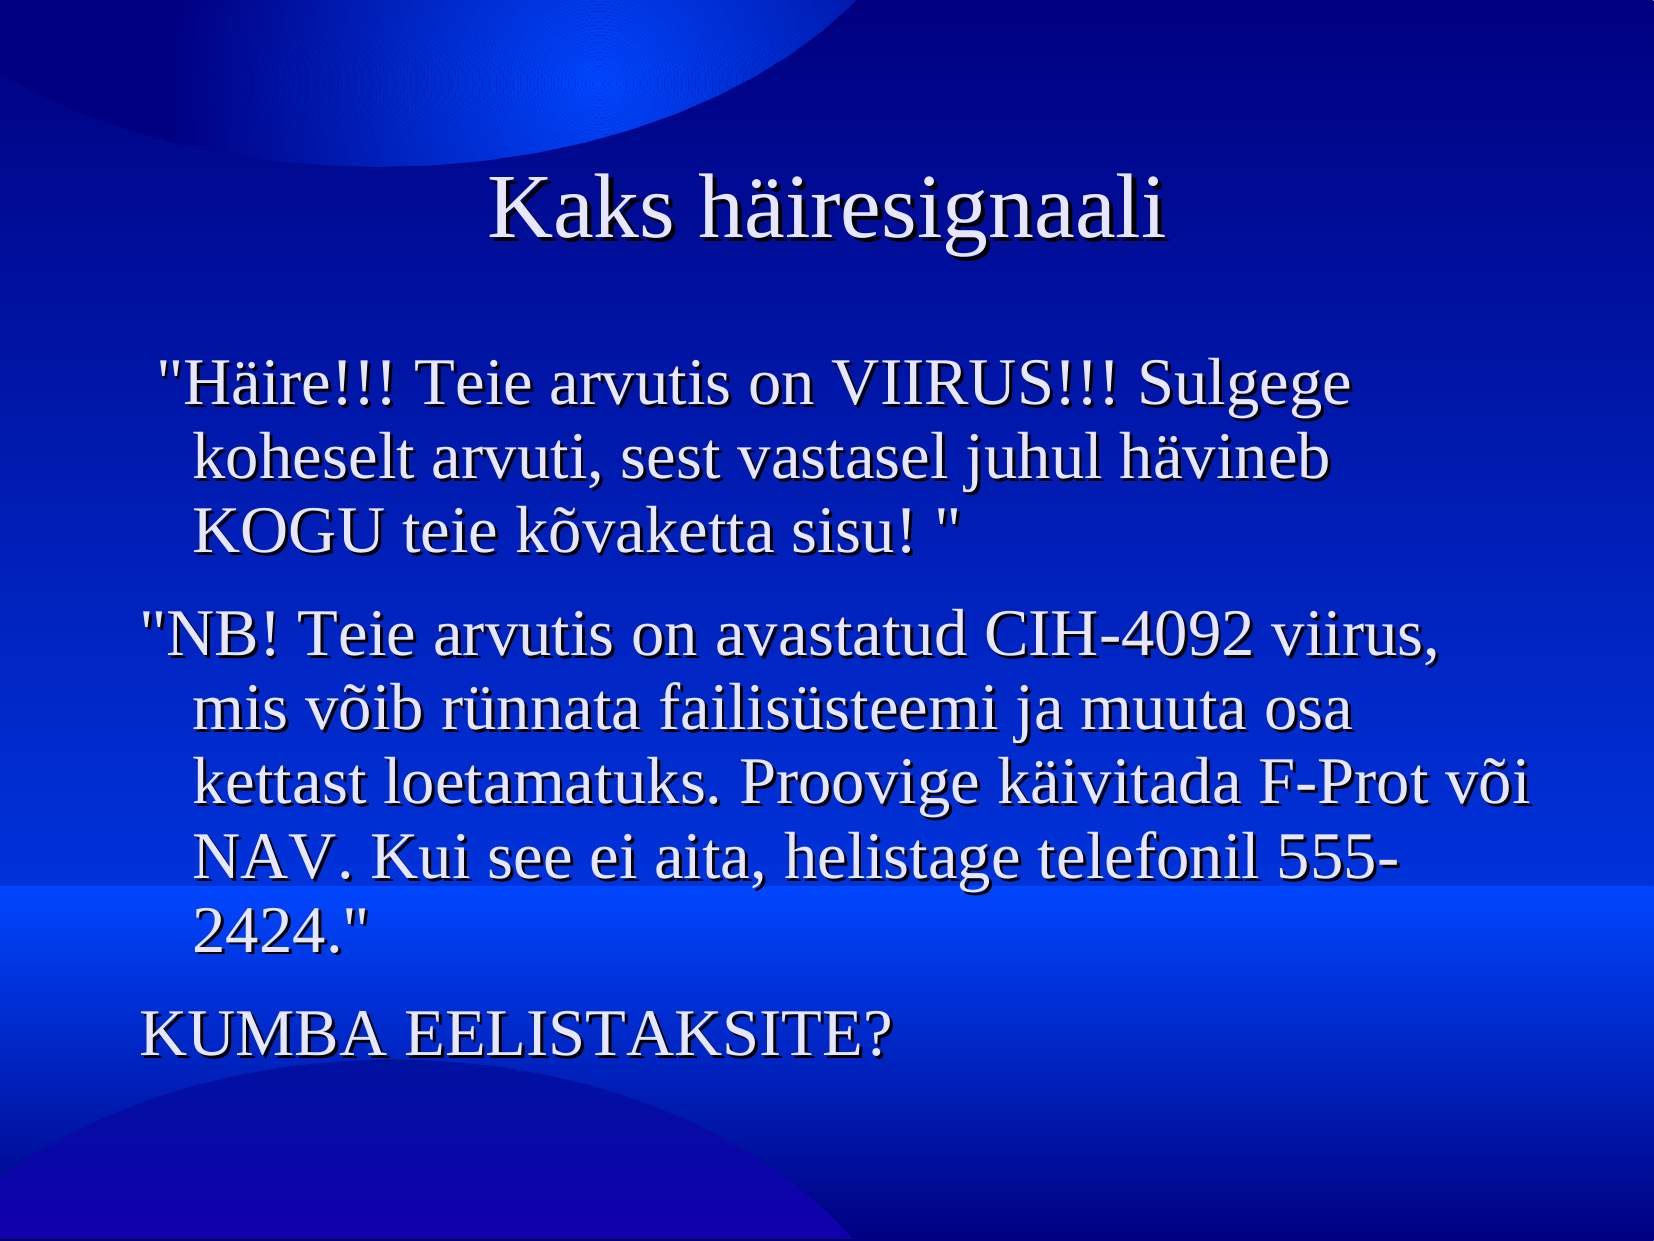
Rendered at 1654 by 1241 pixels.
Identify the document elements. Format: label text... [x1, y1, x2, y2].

list "Häire!!! Teie arvutis on VIIRUS!!! Sulgege koheselt arvuti, sest vastasel juhul hävineb KOGU teie kõvaketta sisu! " "NB! Teie arvutis on avastatud CIH-4092 viirus, mis võib rünnata failisüsteemi ja muuta osa kettast loetamatuks. Proovige käivitada F-Prot või NAV. Kui see ei aita, helistage telefonil 555-2424." KUMBA EELISTAKSITE? [121, 344, 1534, 1127]
title Kaks häiresignaali [121, 102, 1534, 311]
